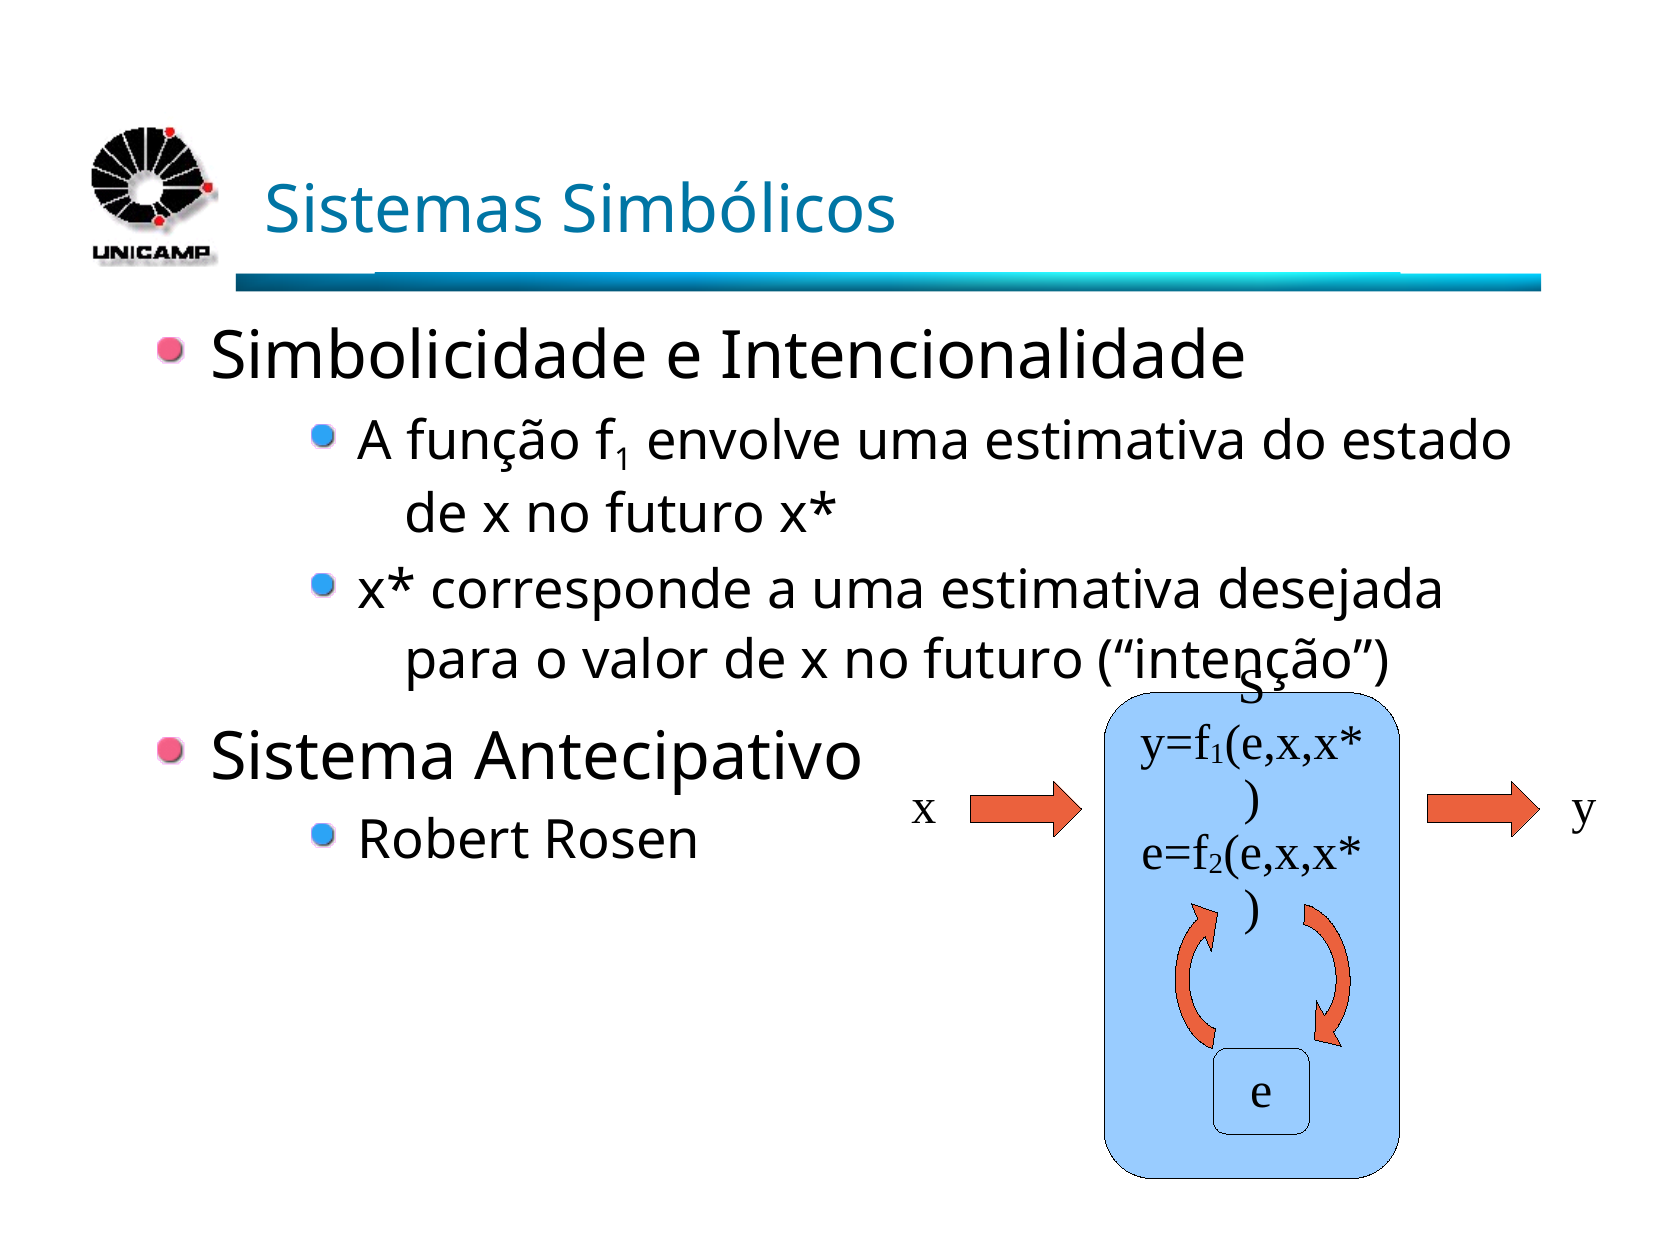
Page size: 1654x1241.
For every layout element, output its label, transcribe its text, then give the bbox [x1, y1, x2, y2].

text_box [1303, 904, 1351, 1047]
list Simbolicidade e Intencionalidade A função f1 envolve uma estimativa do estado de x no futuro x* x* corresponde a uma estimativa desejada para o valor de x no futuro (“intenção”) Sistema Antecipativo Robert Rosen [121, 309, 1534, 1182]
text_box [1427, 781, 1540, 837]
text_box S y=f1(e,x,x*) e=f2(e,x,x*) [1104, 692, 1400, 1179]
text_box [970, 781, 1082, 837]
title Sistemas Simbólicos [264, 42, 1534, 250]
picture [125, 272, 1654, 295]
text_box x [896, 771, 1003, 842]
text_box e [1213, 1048, 1310, 1135]
text_box y [1556, 771, 1612, 842]
text_box [1175, 903, 1218, 1049]
